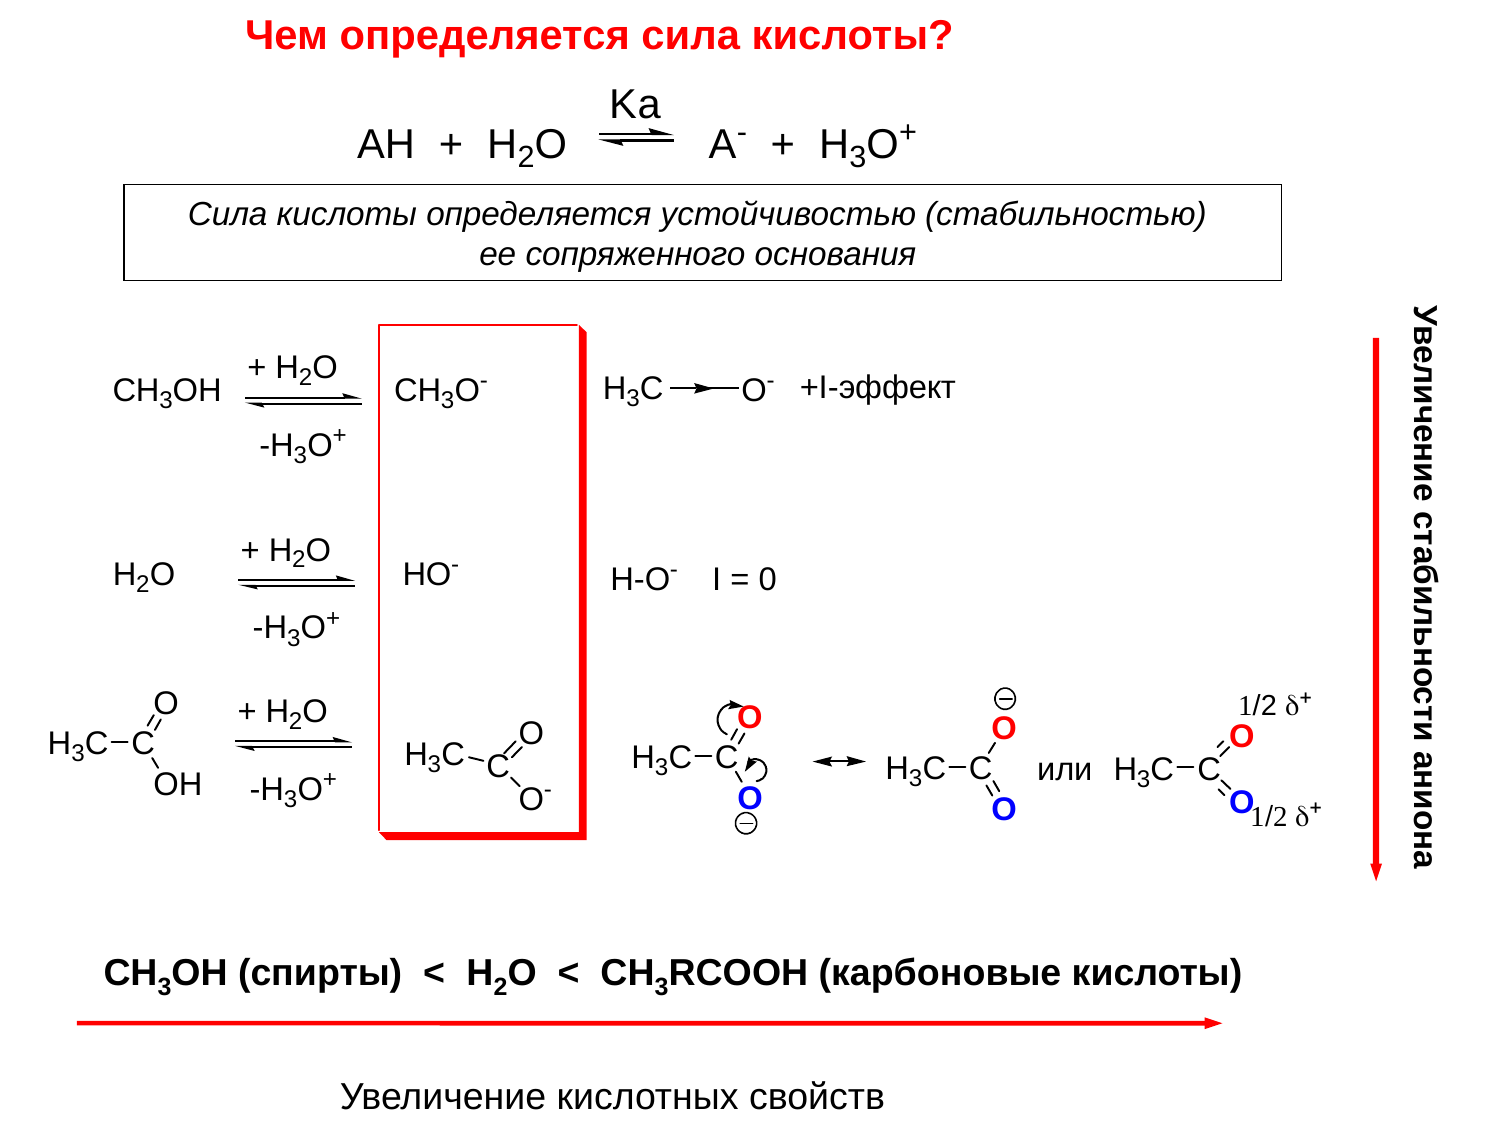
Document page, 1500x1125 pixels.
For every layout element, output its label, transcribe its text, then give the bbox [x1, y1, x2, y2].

text_box СН3OH (спирты) < H2O < СН3RCOOH (карбоновые кислоты) [88, 940, 1270, 1001]
text_box Увеличение стабильности аниона [1399, 290, 1455, 917]
chart [41, 314, 1329, 849]
text_box Сила кислоты определяется устойчивостью (стабильностью) ее сопряженного основания [123, 184, 1282, 281]
text_box Увеличение кислотных свойств [324, 1064, 905, 1125]
chart [348, 78, 928, 179]
text_box Чем определяется сила кислоты? [230, 0, 974, 66]
